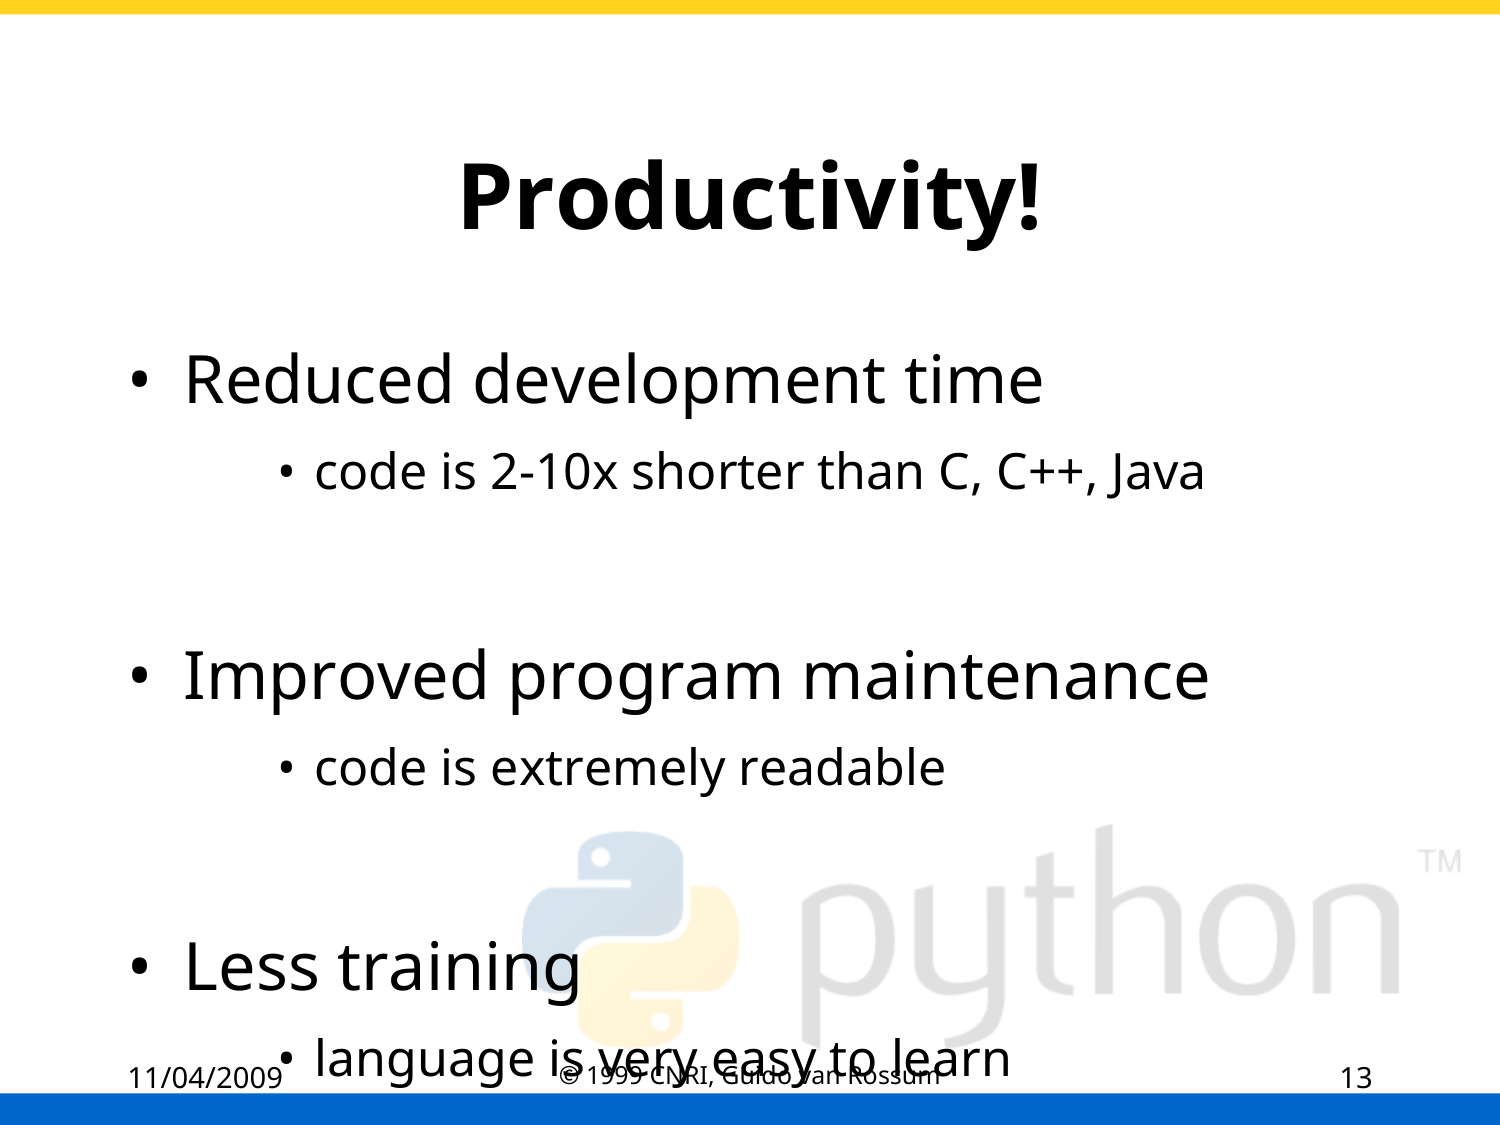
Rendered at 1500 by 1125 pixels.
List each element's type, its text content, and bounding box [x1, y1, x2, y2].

list Reduced development time code is 2-10x shorter than C, C++, Java Improved program maintenance code is extremely readable Less training language is very easy to learn [112, 324, 1388, 1004]
title Productivity! [112, 99, 1388, 288]
